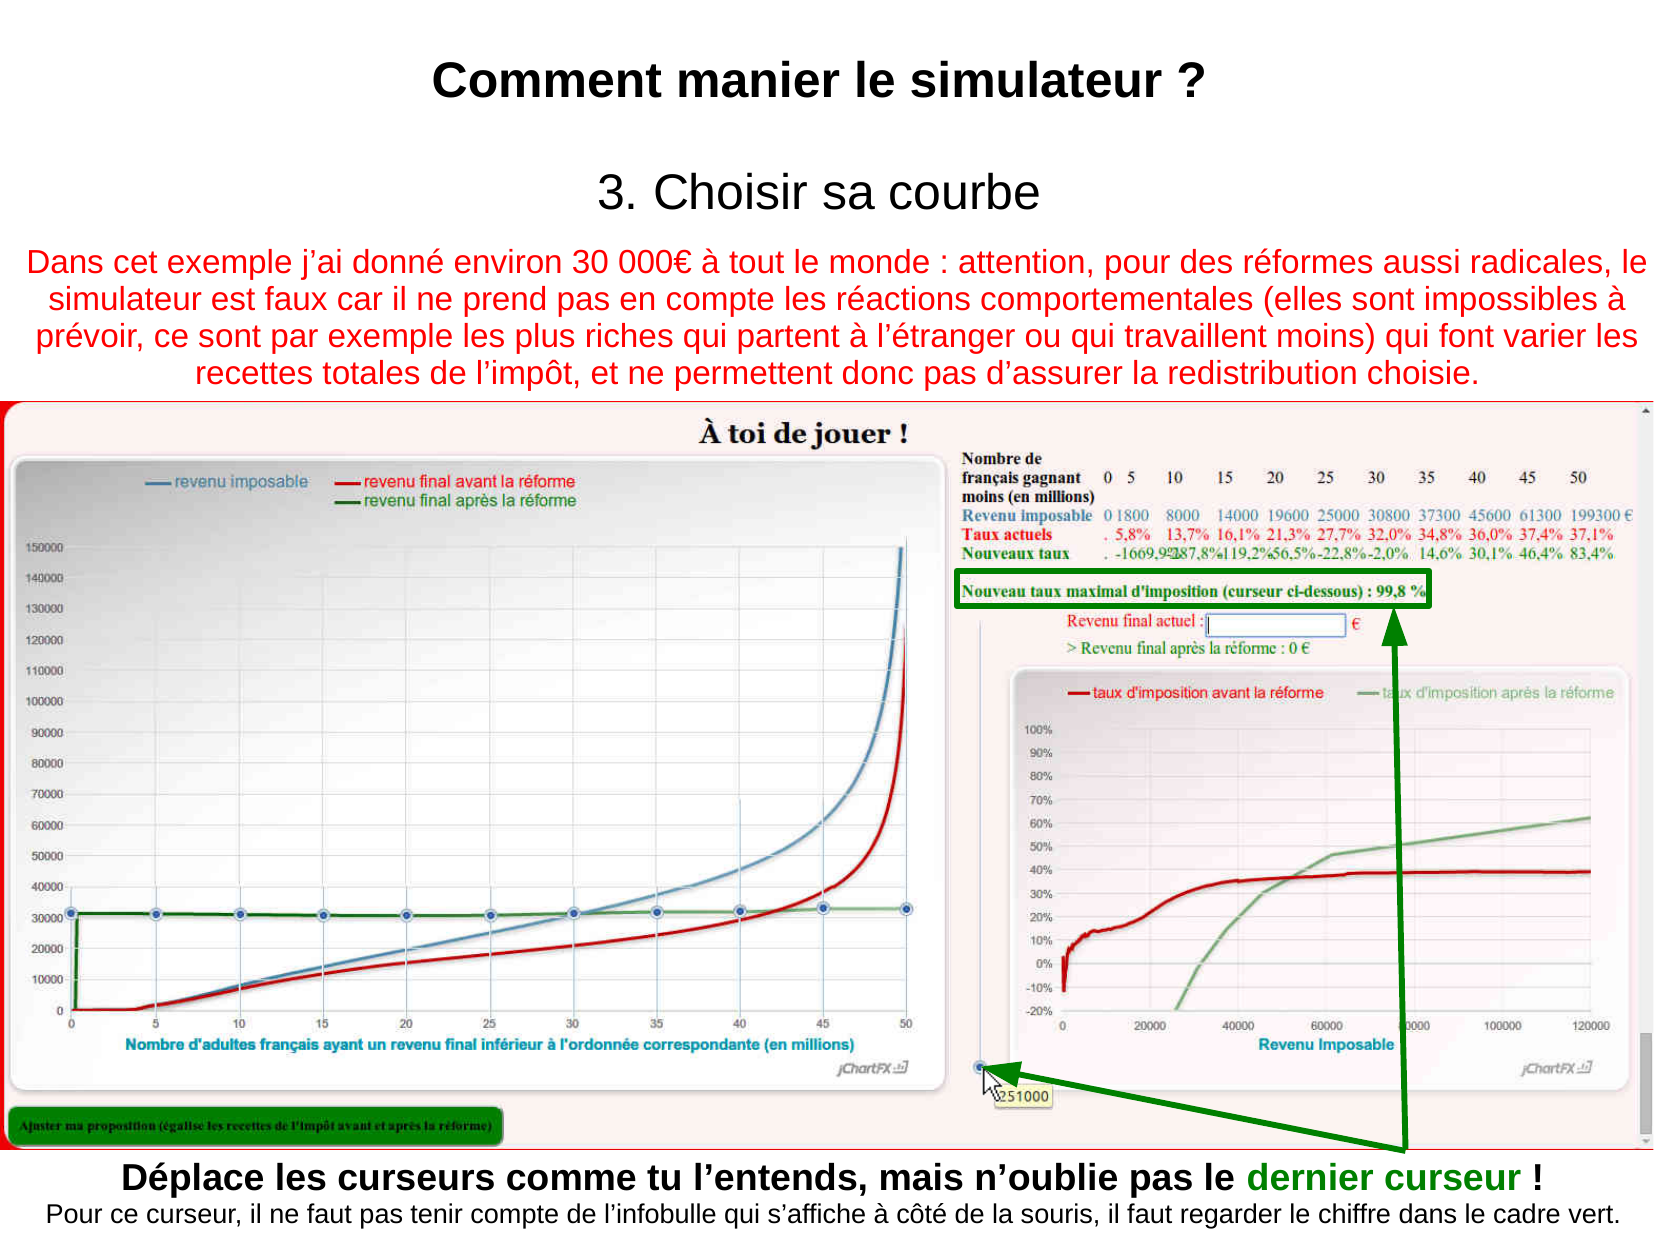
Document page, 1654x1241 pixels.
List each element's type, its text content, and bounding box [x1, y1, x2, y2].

text_box Déplace les curseurs comme tu l’entends, mais n’oublie pas le dernier curseur ! Pour ce curseur, il ne faut pas tenir compte de l’infobulle qui s’affiche à côté de la souris, il faut regarder le chiffre dans le cadre vert. [0, 1149, 1654, 1241]
text_box Comment manier le simulateur ? 3. Choisir sa courbe [315, 45, 1324, 229]
text_box Dans cet exemple j’ai donné environ 30 000€ à tout le monde : attention, pour des réformes aussi radicales, le simulateur est faux car il ne prend pas en compte les réactions comportementales (elles sont impossibles à prévoir, ce sont par exemple les plus riches qui partent à l’étranger ou qui travaillent moins) qui font varier les recettes totales de l’impôt, et ne permettent donc pas d’assurer la redistribution choisie. [11, 236, 1654, 402]
picture [960, 574, 1426, 603]
picture [0, 401, 1654, 1149]
